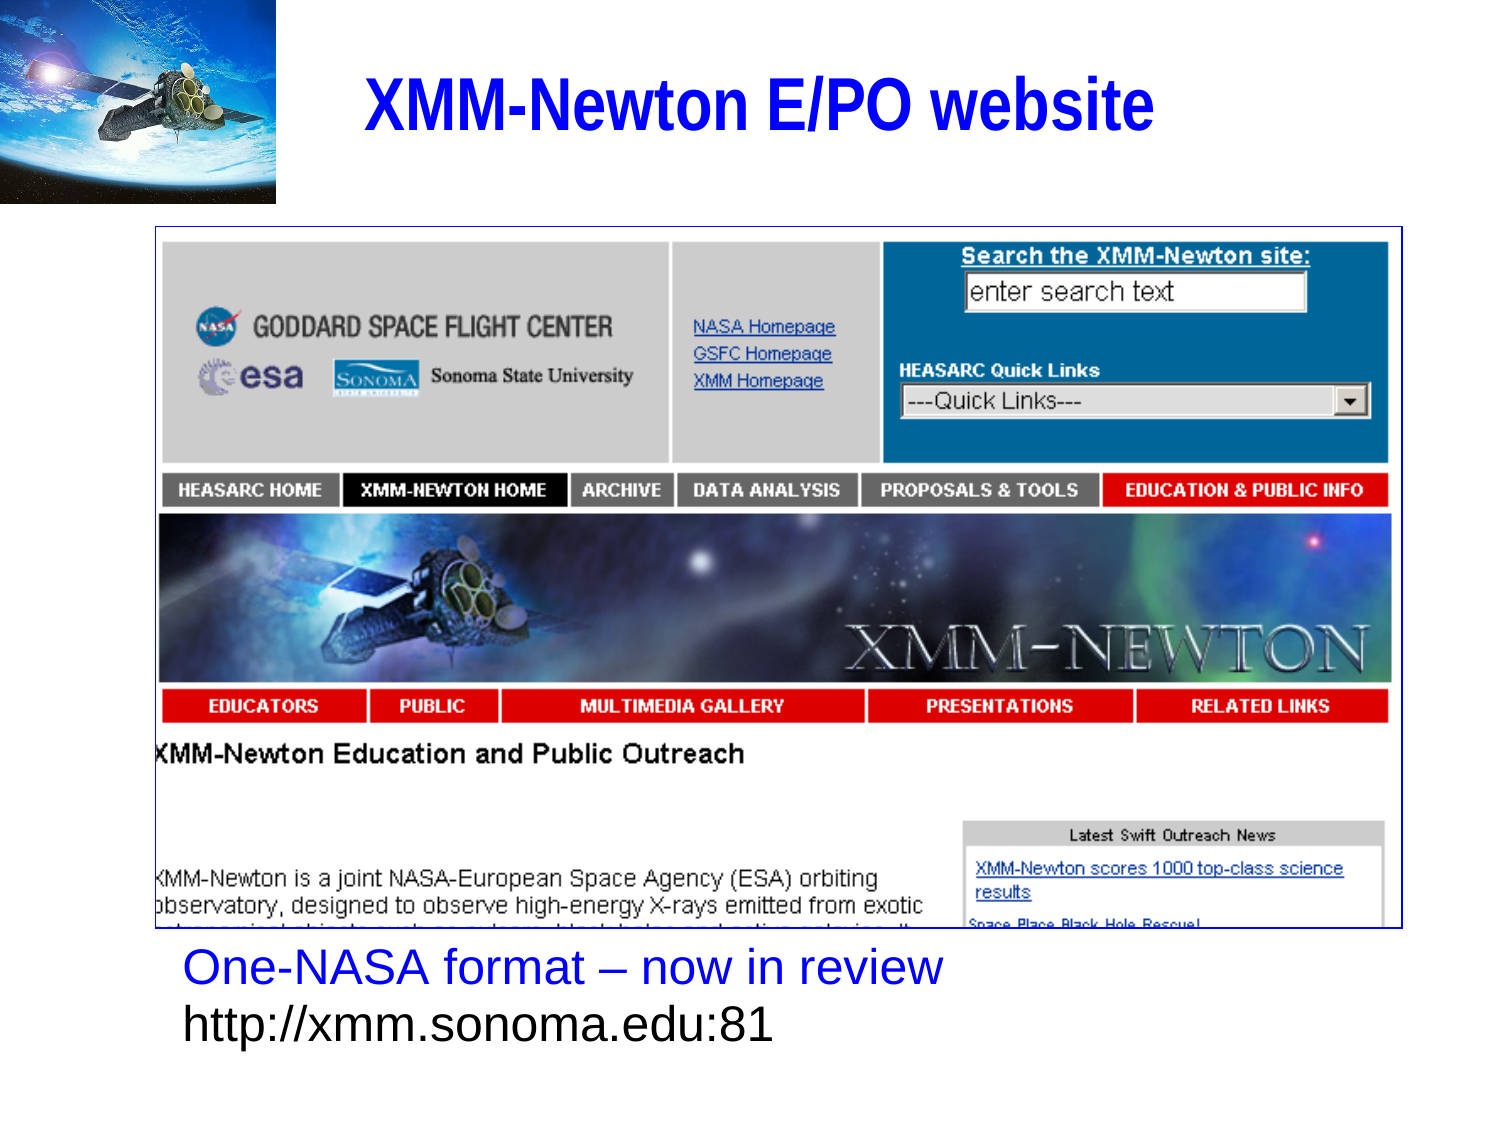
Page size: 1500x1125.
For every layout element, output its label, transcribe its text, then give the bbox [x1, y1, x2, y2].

title XMM-Newton E/PO website [160, 51, 1361, 156]
picture [0, 0, 276, 204]
list One-NASA format – now in review http://xmm.sonoma.edu:81 [167, 941, 1318, 1125]
picture [156, 227, 1402, 928]
